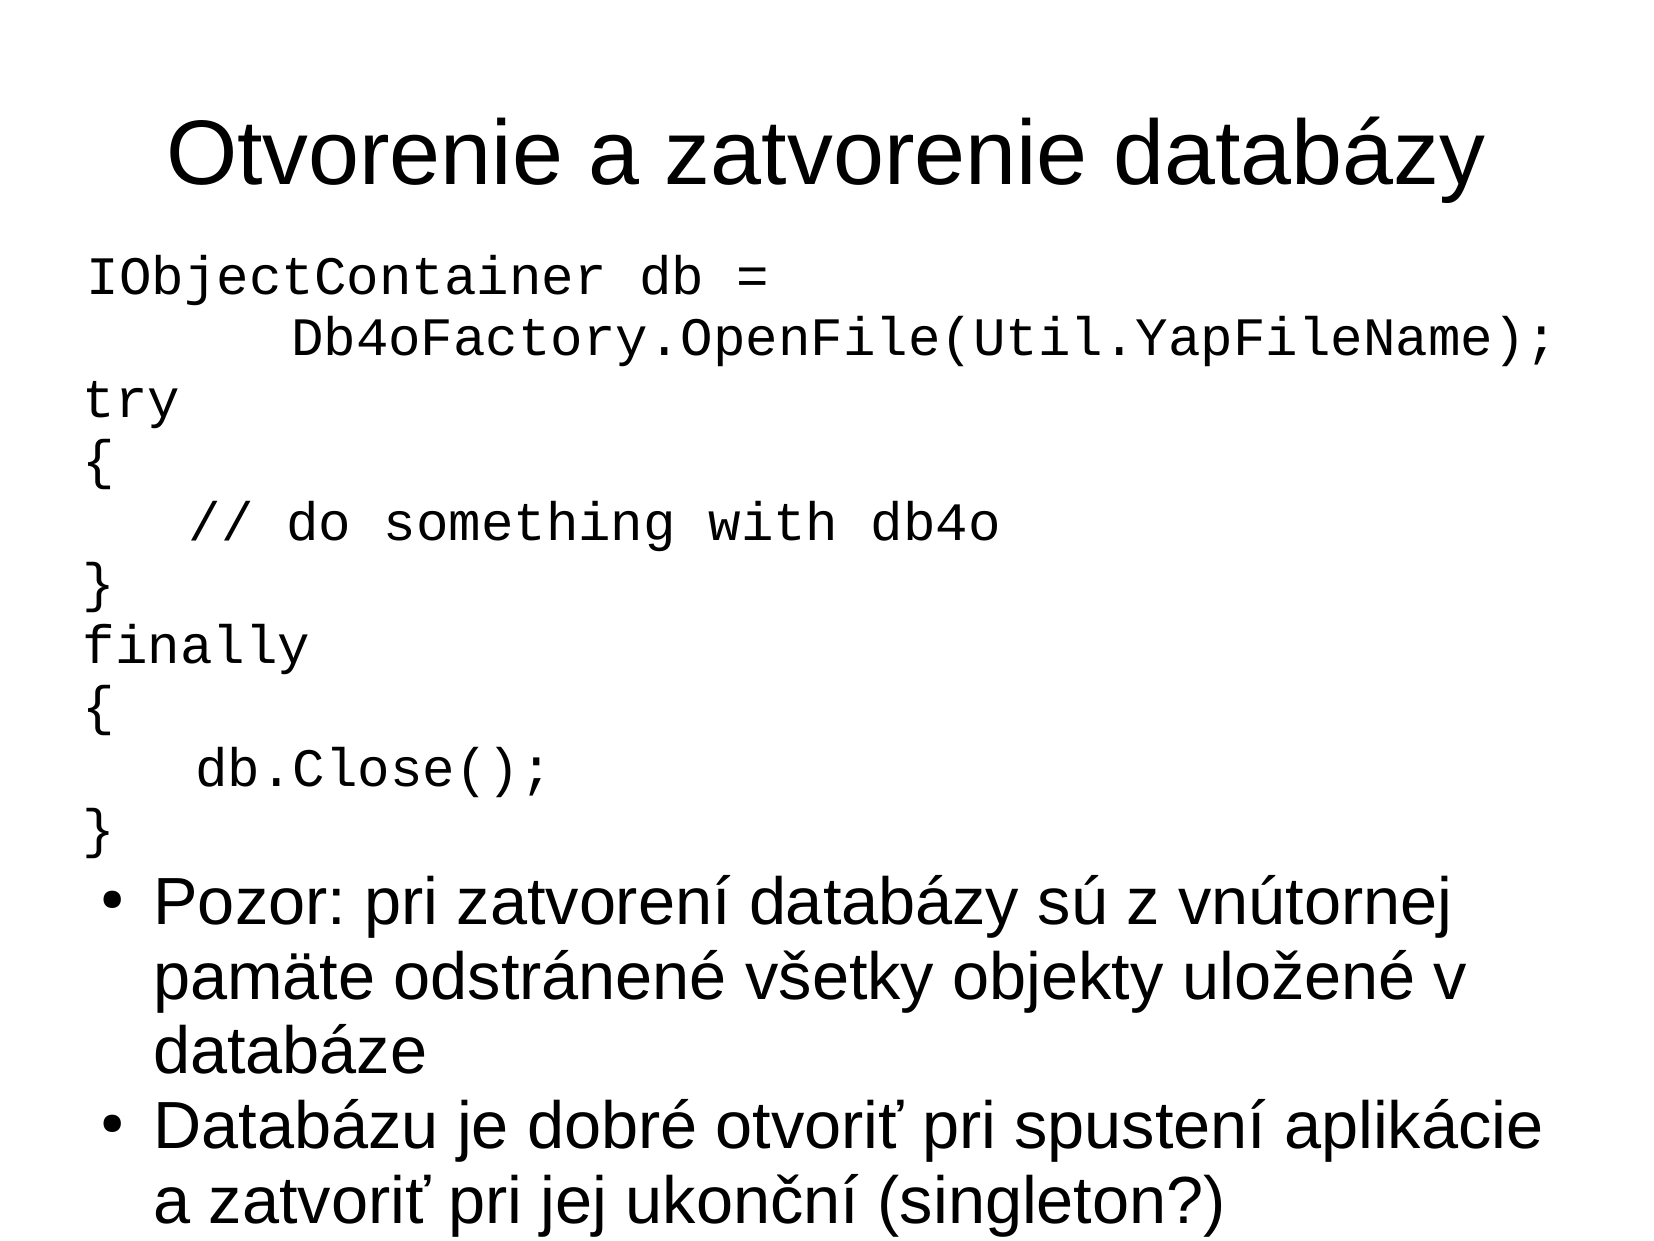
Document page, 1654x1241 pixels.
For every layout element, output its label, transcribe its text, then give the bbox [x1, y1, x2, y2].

list IObjectContainer db = Db4oFactory.OpenFile(Util.YapFileName); try { // do something with db4o } finally { db.Close(); } Pozor: pri zatvorení databázy sú z vnútornej pamäte odstránené všetky objekty uložené v databáze Databázu je dobré otvoriť pri spustení aplikácie a zatvoriť pri jej ukonční (singleton?) [82, 249, 1571, 1201]
title Otvorenie a zatvorenie databázy [82, 56, 1571, 249]
